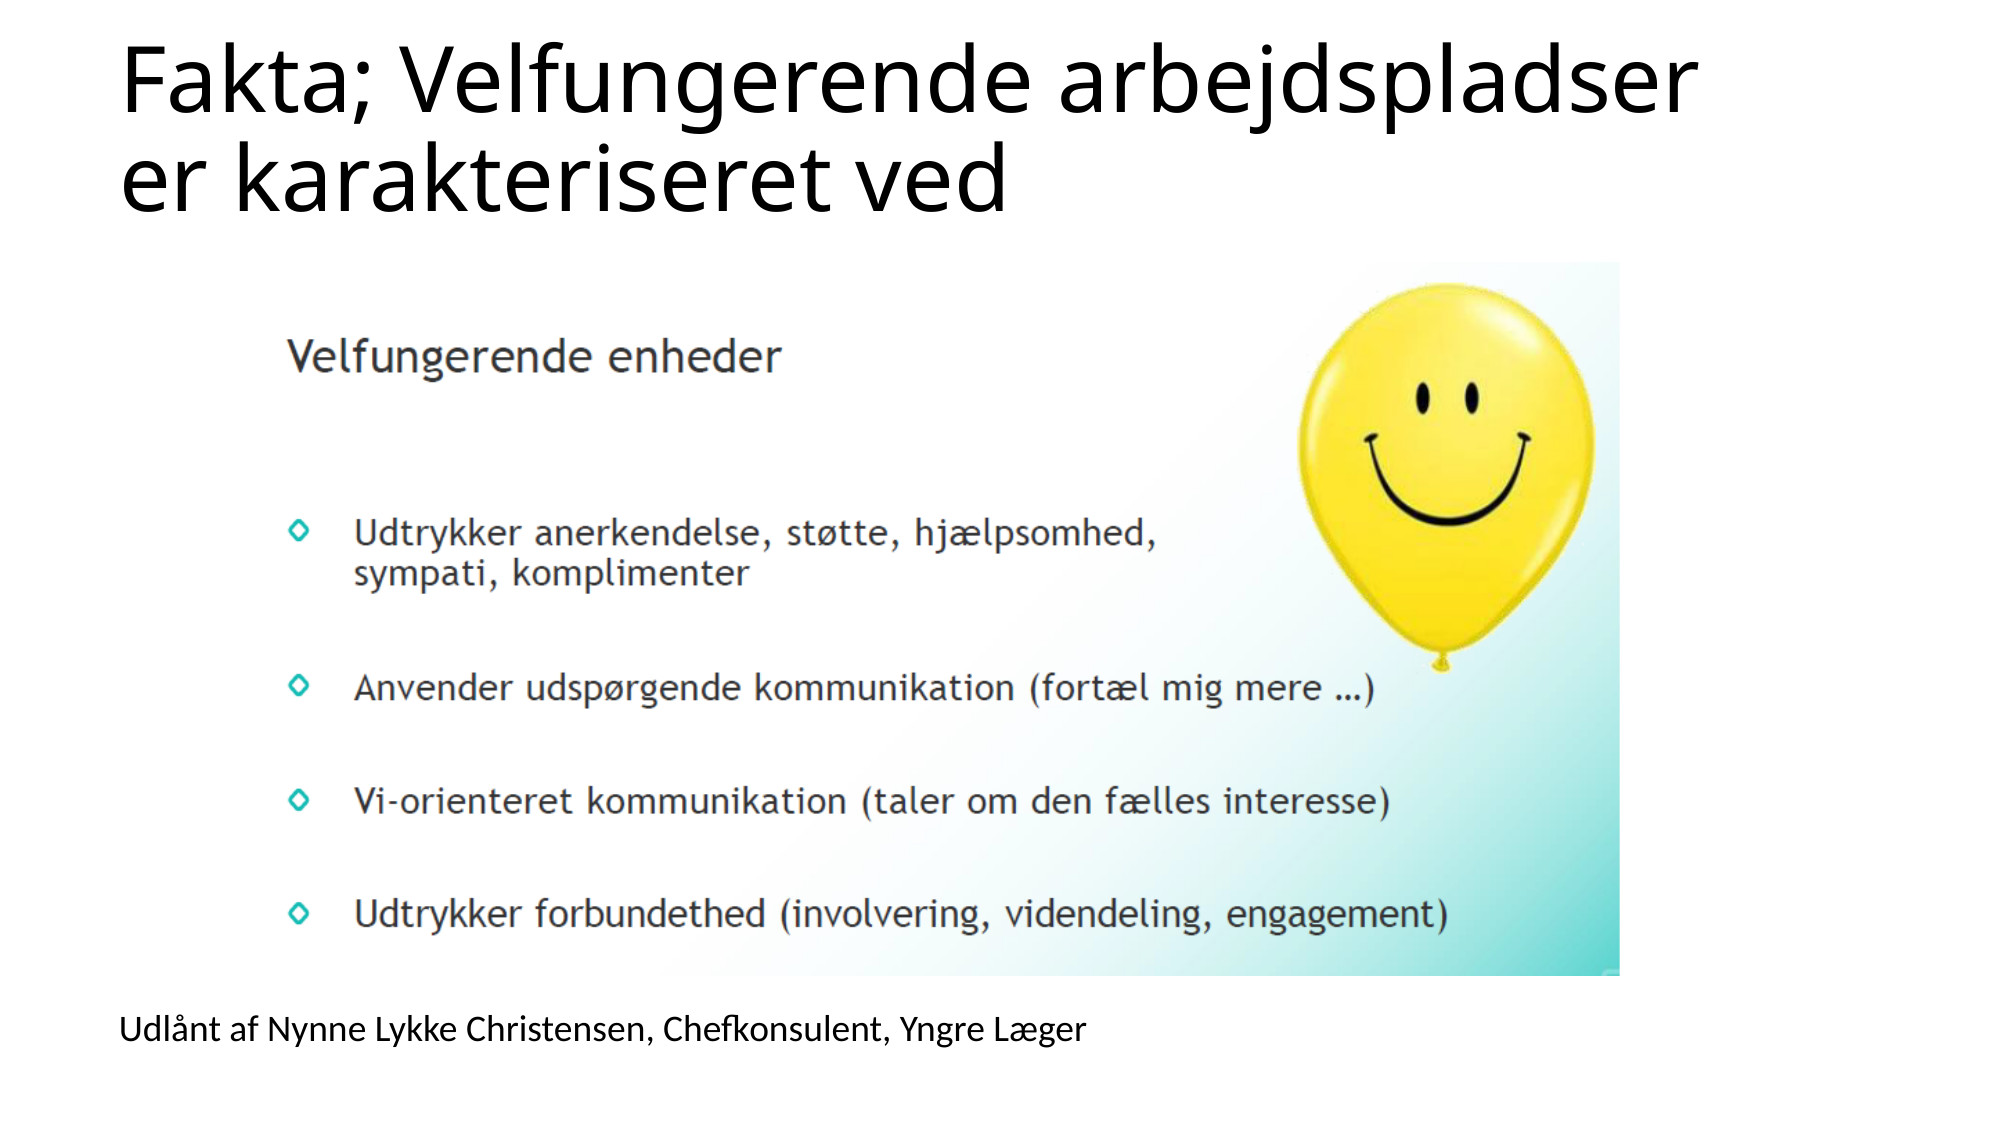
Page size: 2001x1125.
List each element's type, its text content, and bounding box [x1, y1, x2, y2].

title Fakta; Velfungerende arbejdspladser er karakteriseret ved [104, 23, 1830, 241]
text_box Udlånt af Nynne Lykke Christensen, Chefkonsulent, Yngre Læger [104, 996, 1202, 1057]
picture [241, 262, 1620, 976]
